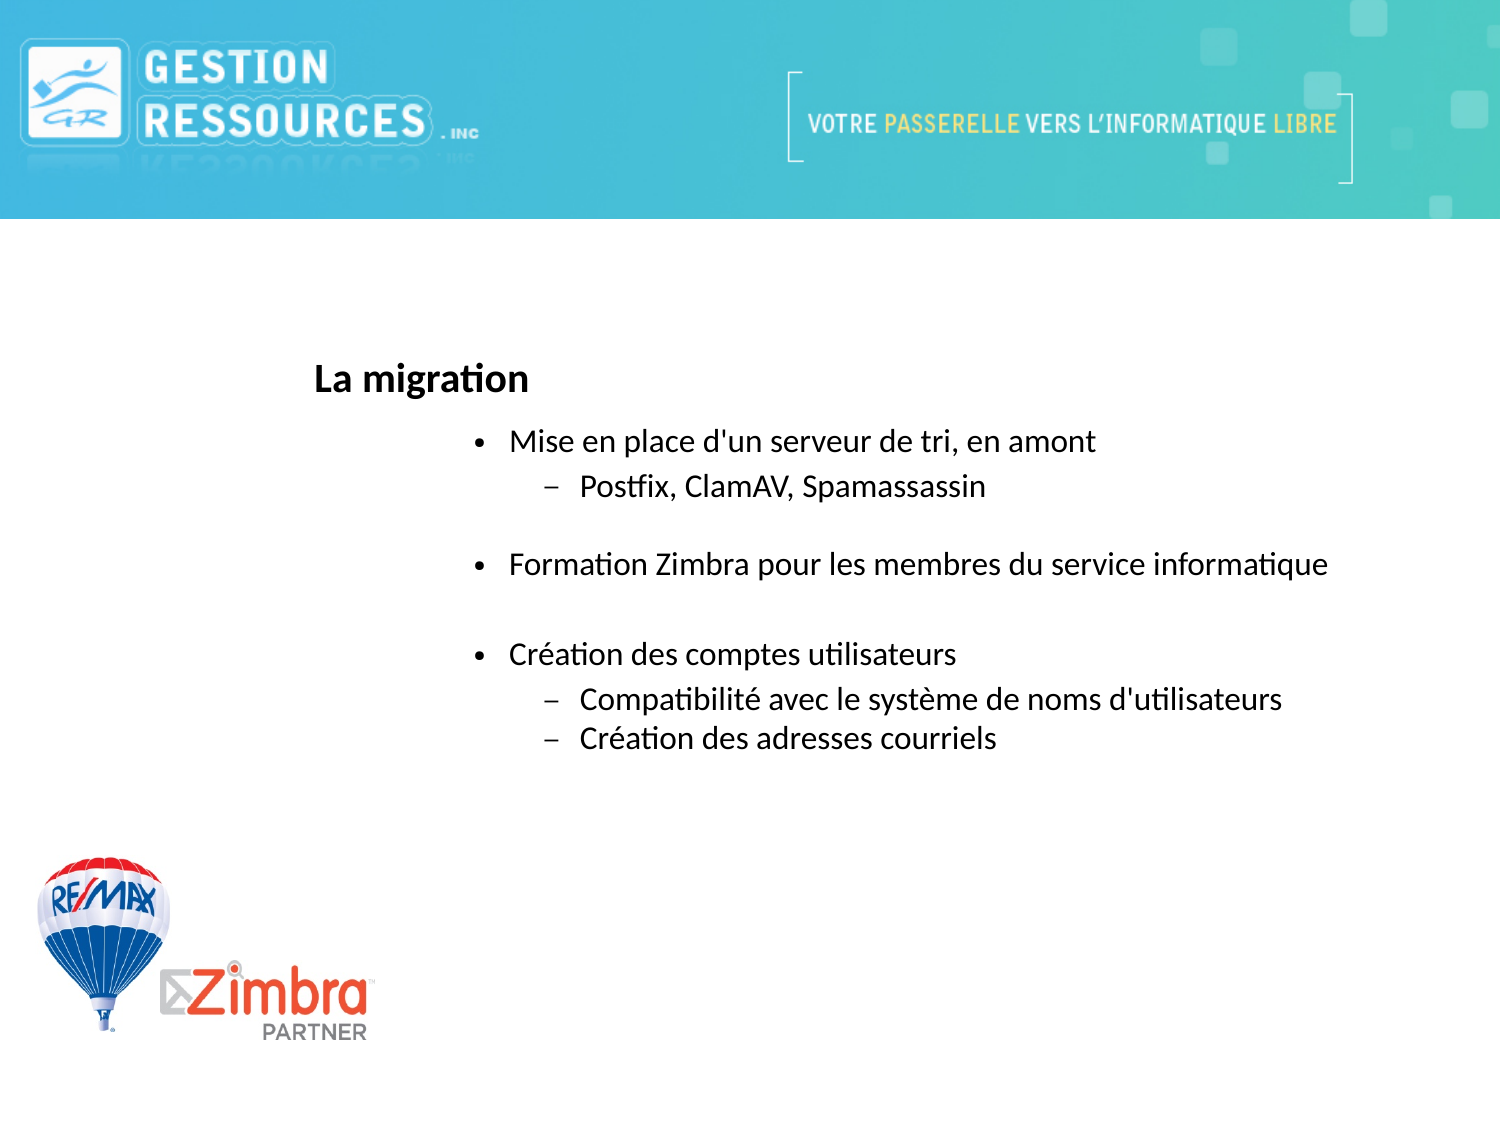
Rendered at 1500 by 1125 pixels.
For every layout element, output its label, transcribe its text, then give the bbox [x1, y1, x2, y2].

picture [0, 0, 1500, 219]
text_box La migration Mise en place d'un serveur de tri, en amont Postfix, ClamAV, Spamassassin Formation Zimbra pour les membres du service informatique Création des comptes utilisateurs Compatibilité avec le système de noms d'utilisateurs Création des adresses courriels [210, 354, 1418, 952]
picture [35, 855, 375, 1040]
